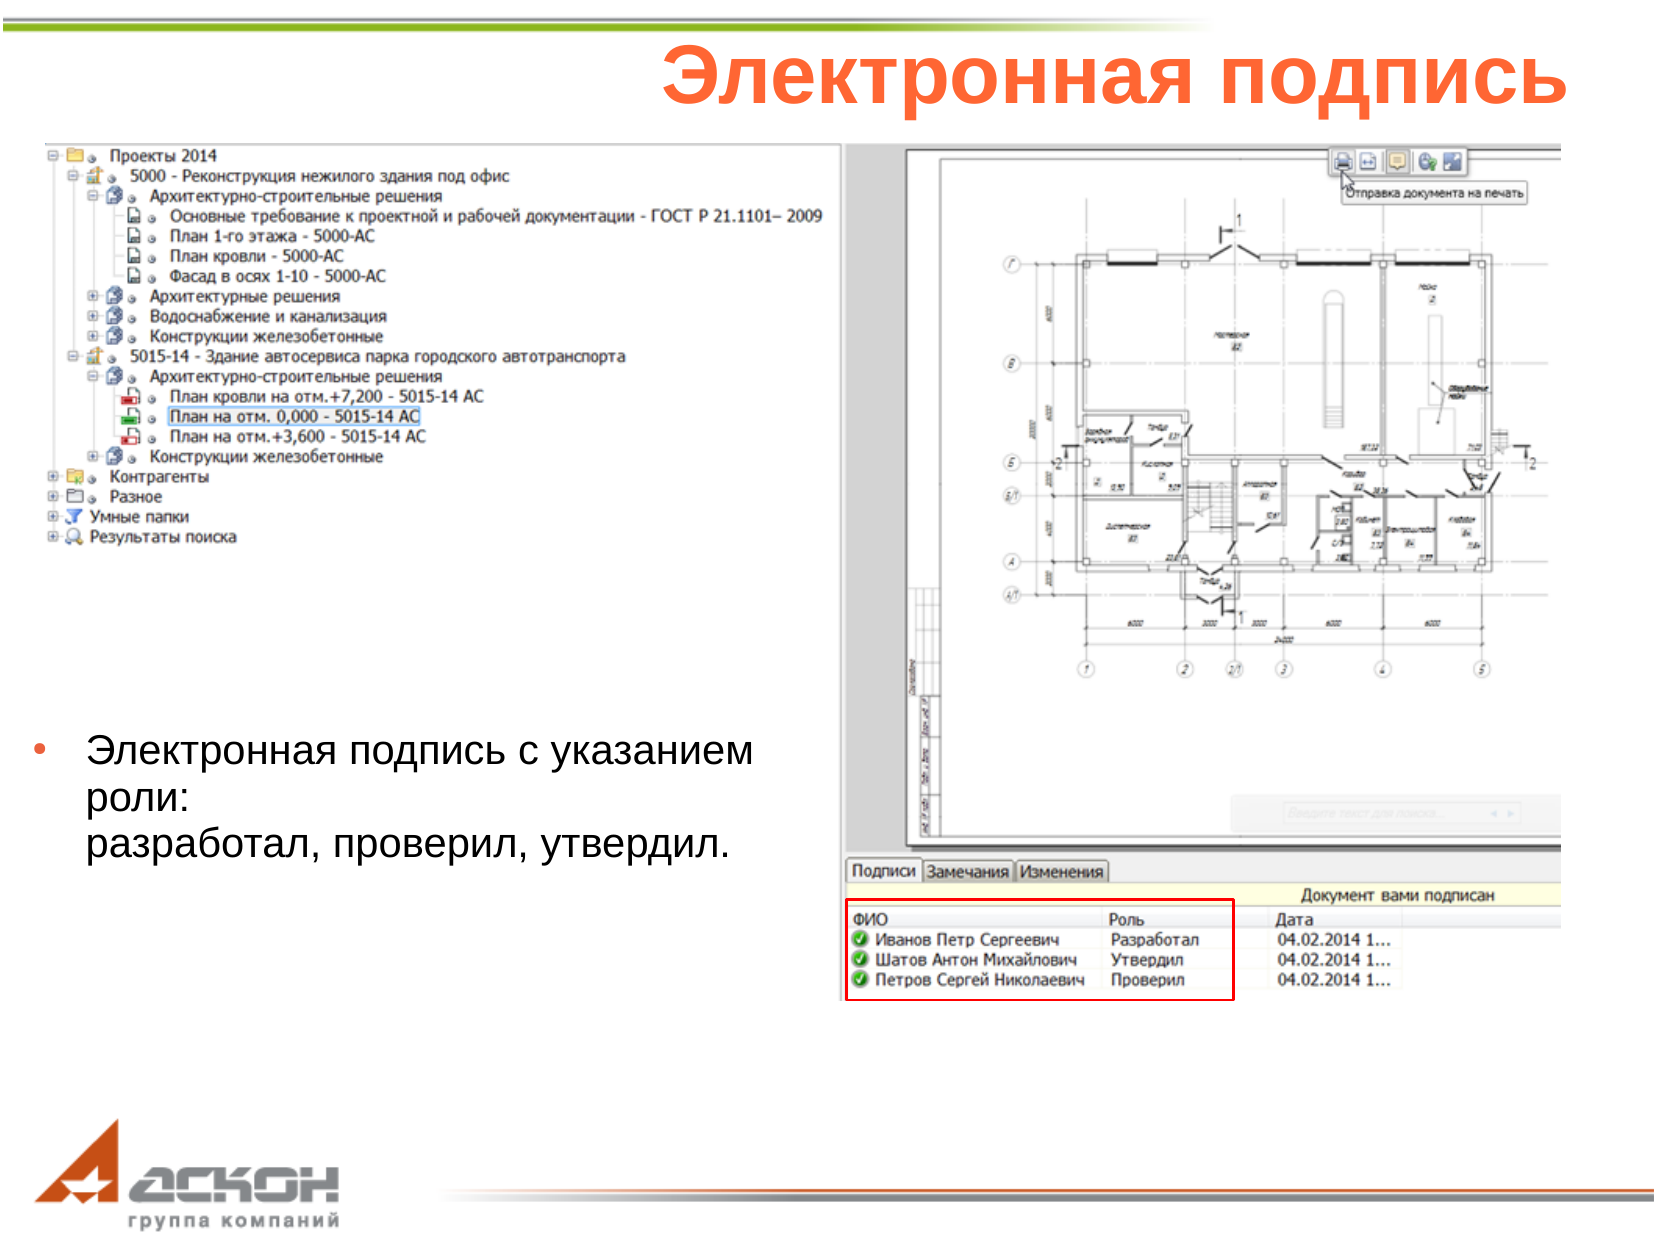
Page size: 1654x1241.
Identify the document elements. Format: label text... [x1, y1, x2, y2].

picture [3, 0, 1654, 1241]
title Электронная подпись [82, 28, 1571, 122]
text_box Электронная подпись с указанием роли: разработал, проверил, утвердил. [0, 719, 830, 911]
